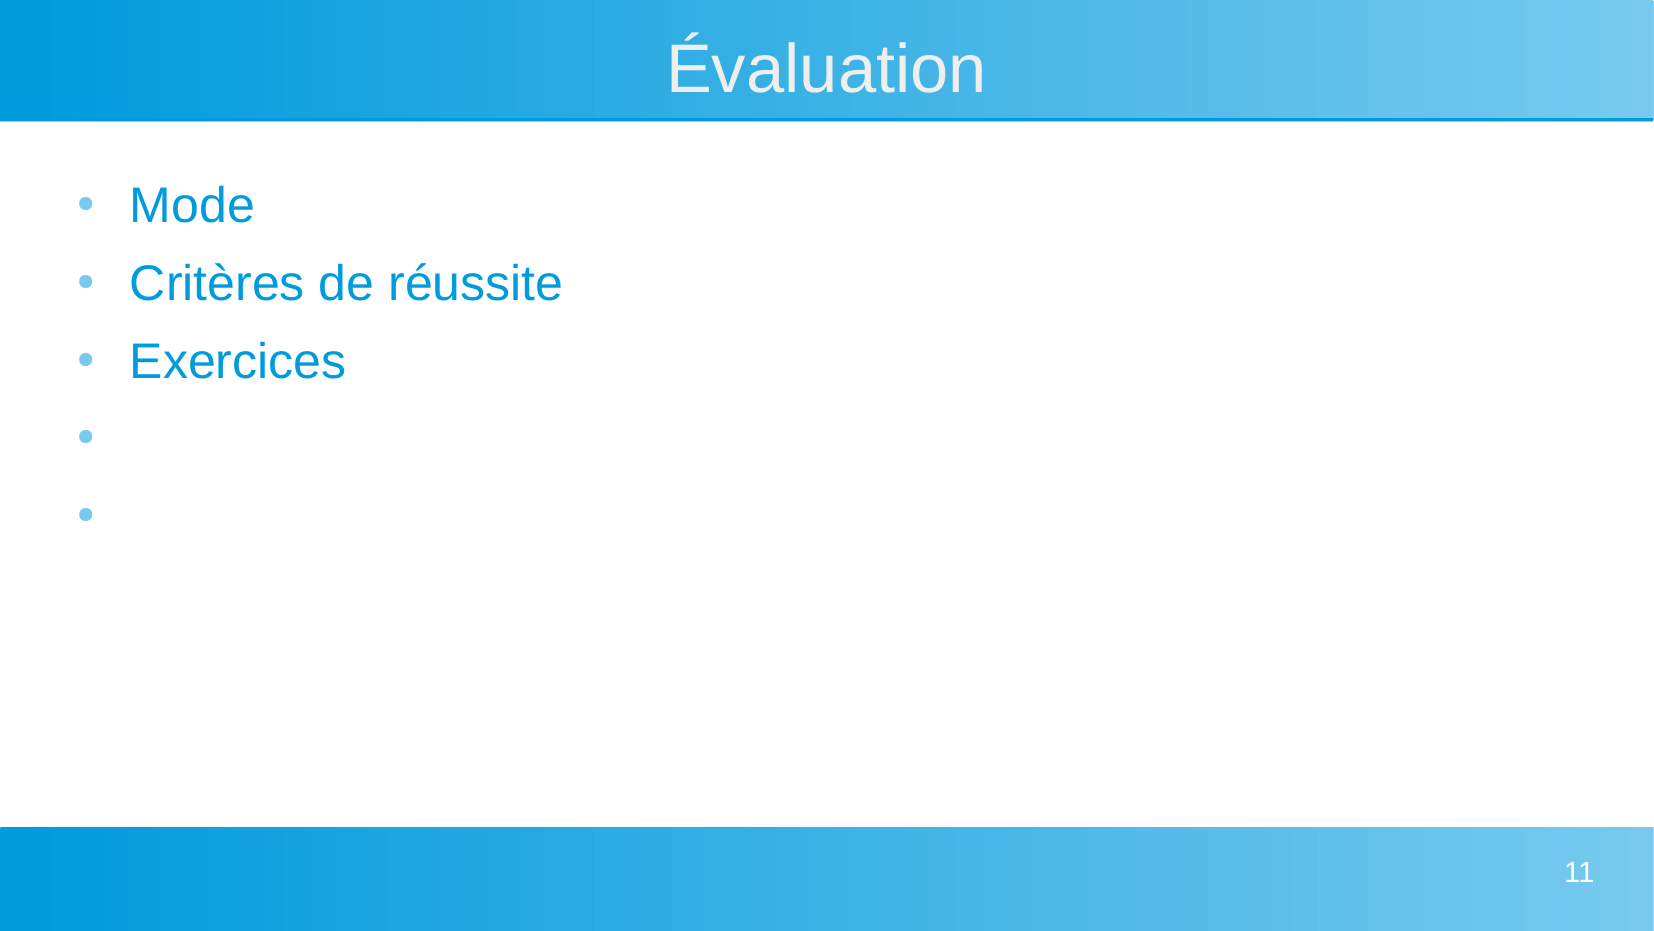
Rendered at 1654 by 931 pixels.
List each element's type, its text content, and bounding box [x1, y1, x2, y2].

title Évaluation [59, 29, 1595, 108]
list Mode Critères de réussite Exercices [59, 177, 1595, 768]
